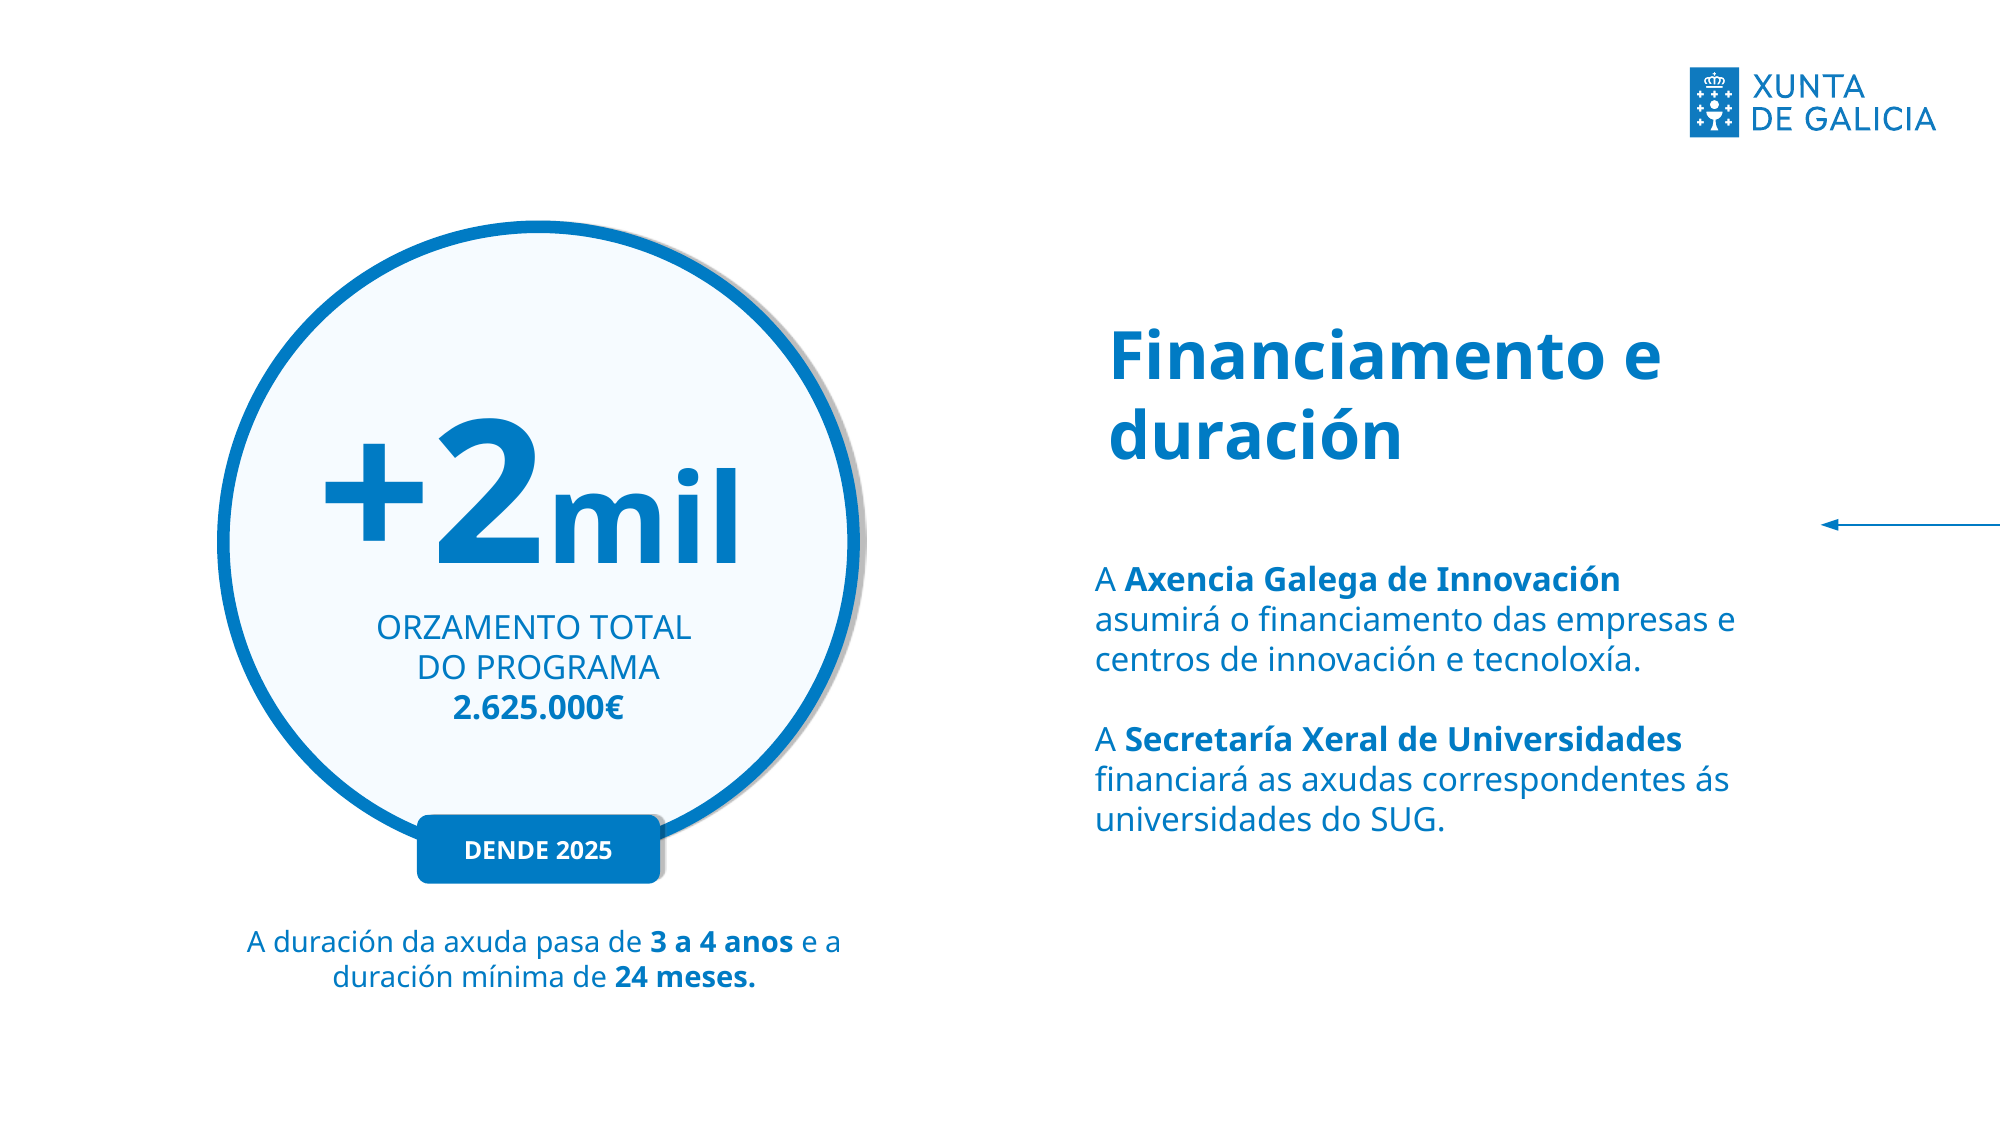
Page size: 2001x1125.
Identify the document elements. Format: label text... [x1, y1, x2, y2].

text_box [798, 363, 854, 721]
text_box +2mil [265, 356, 798, 762]
text_box A duración da axuda pasa de 3 a 4 anos e a duración mínima de 24 meses. [206, 915, 883, 1052]
text_box [223, 385, 265, 699]
text_box Financiamento e duración [1093, 305, 1768, 482]
text_box [284, 226, 793, 356]
text_box DENDE 2025 [416, 814, 661, 884]
text_box A Axencia Galega de Innovación asumirá o financiamento das empresas e centros de innovación e tecnoloxía. A Secretaría Xeral de Universidades financiará as axudas correspondentes ás universidades do SUG. [1079, 550, 1756, 926]
text_box [312, 762, 765, 833]
text_box ORZAMENTO TOTAL DO PROGRAMA 2.625.000€ [337, 599, 740, 736]
